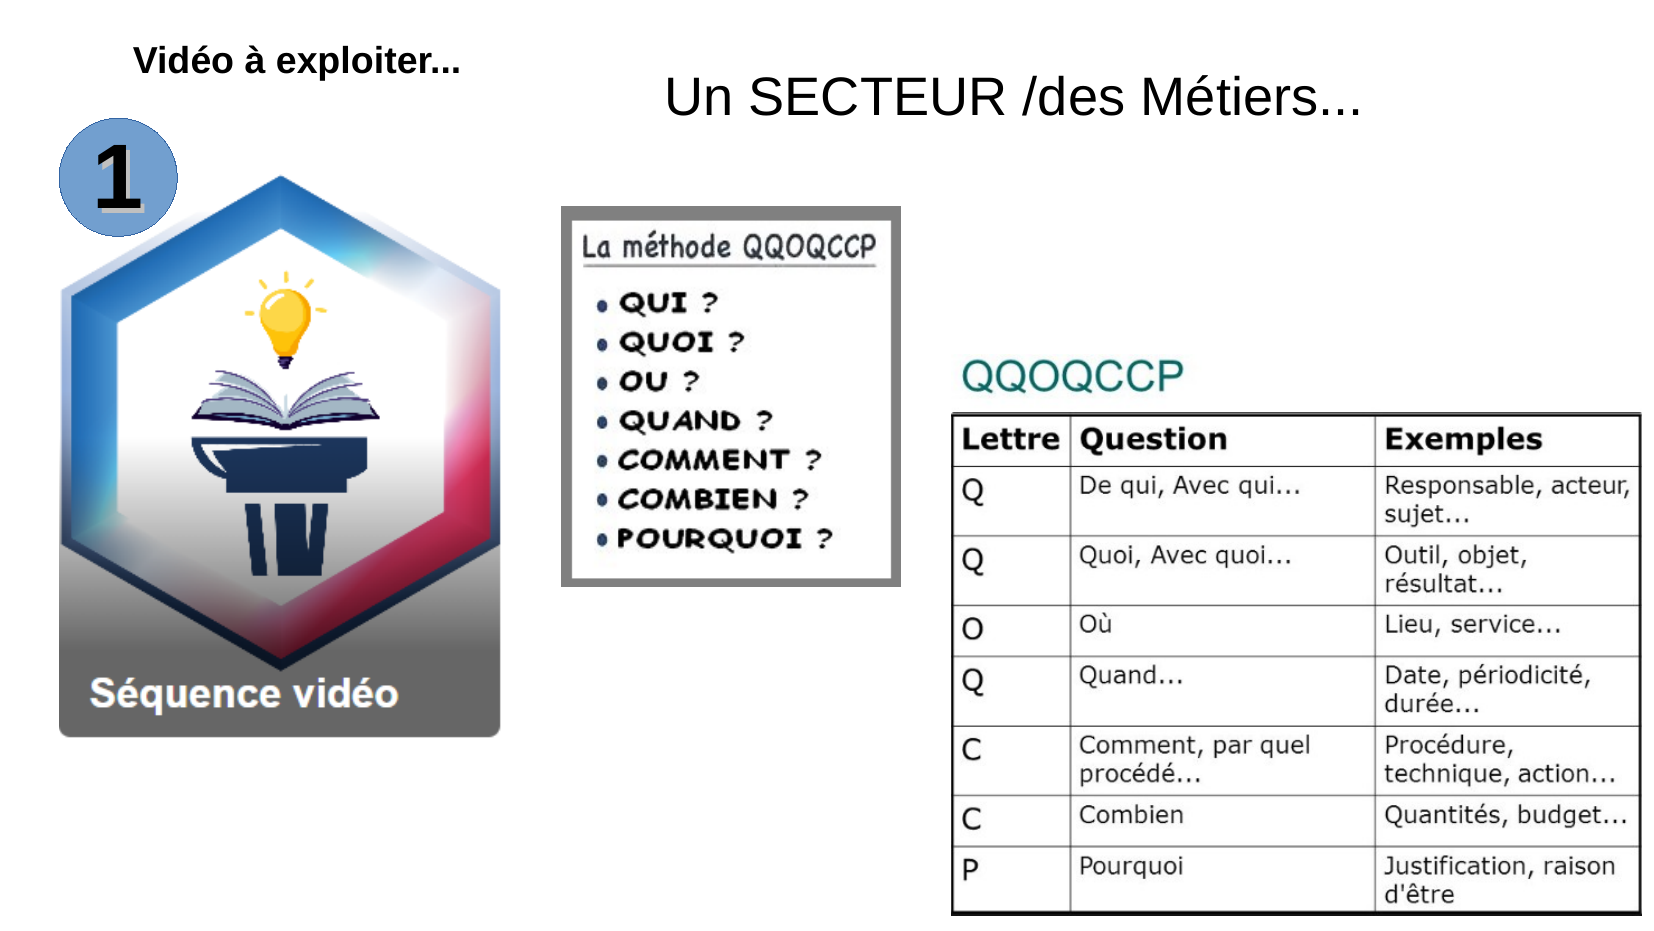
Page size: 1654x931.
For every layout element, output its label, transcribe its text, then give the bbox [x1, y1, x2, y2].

picture [951, 354, 1642, 916]
text_box Vidéo à exploiter... [118, 31, 492, 89]
picture [561, 206, 901, 587]
text_box Un SECTEUR /des Métiers... [649, 59, 1536, 135]
text_box 1 [59, 118, 178, 237]
picture [59, 117, 502, 739]
